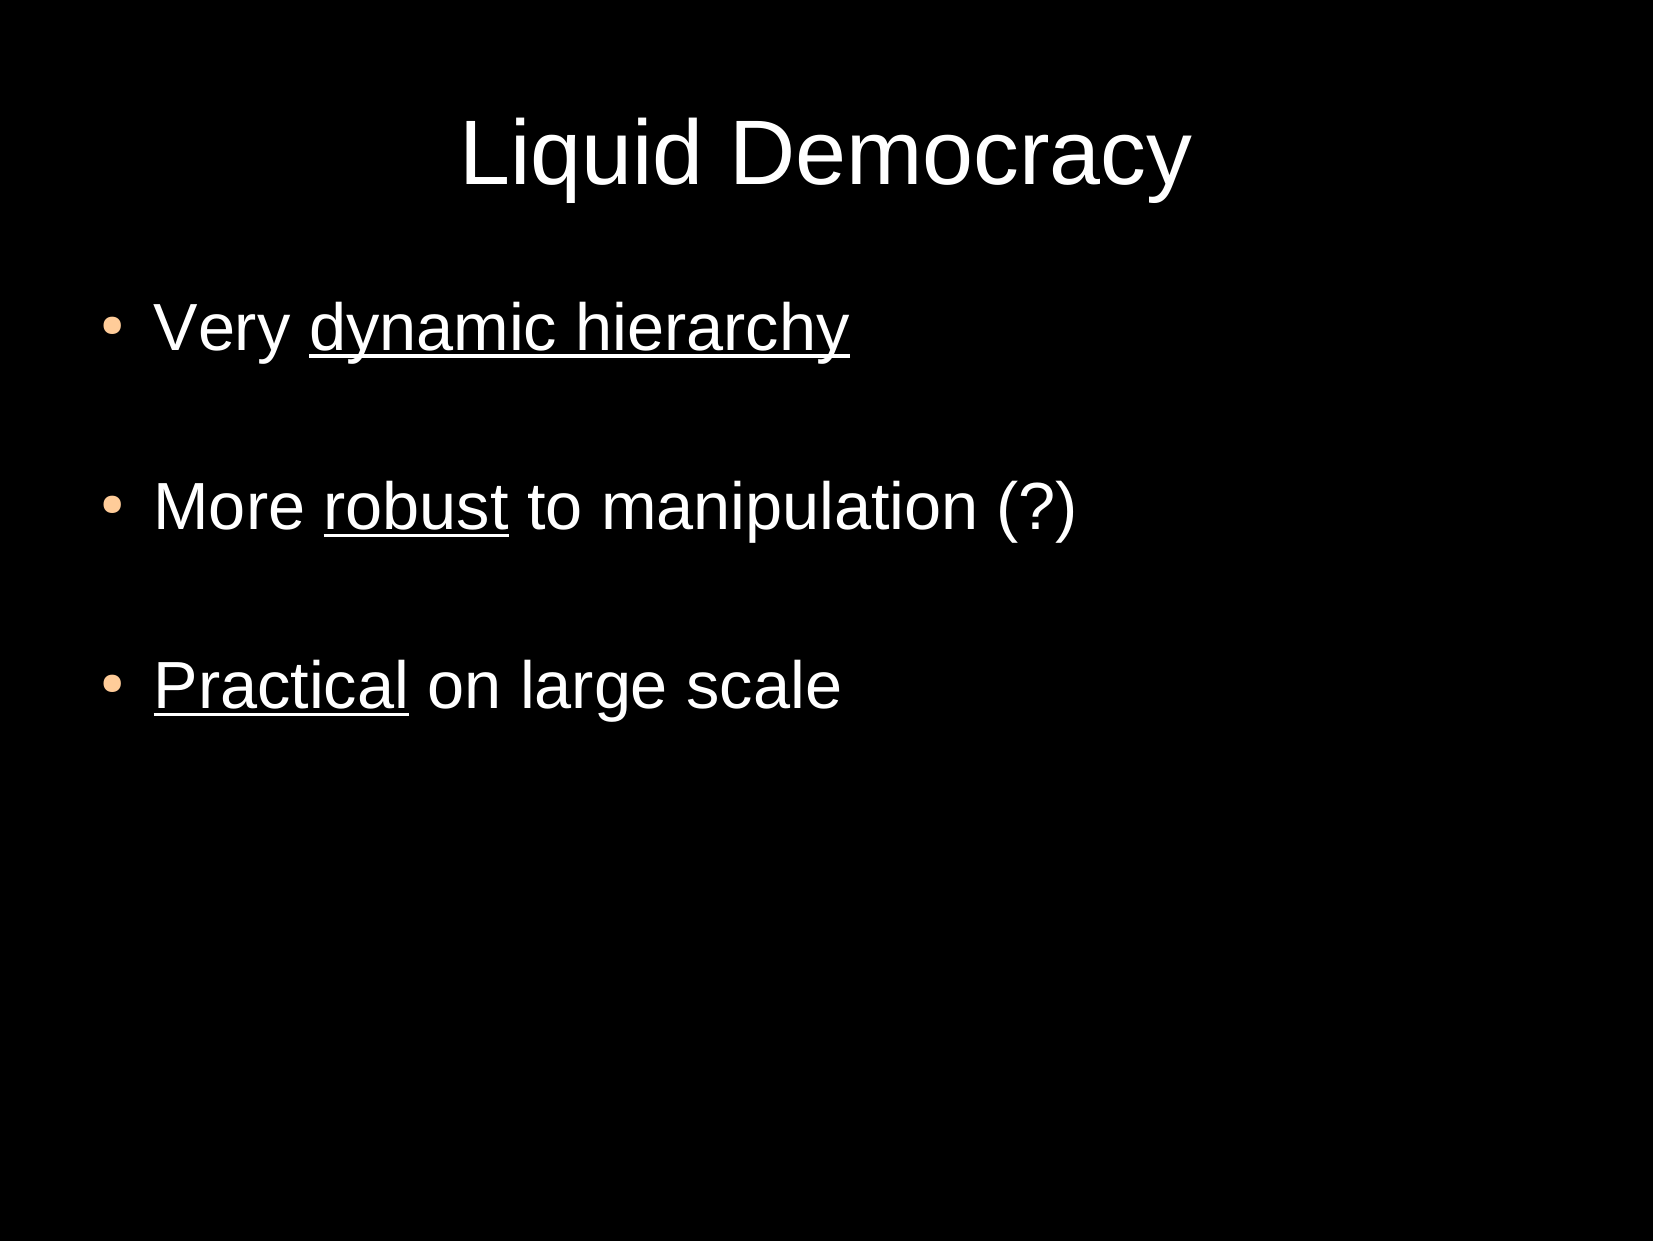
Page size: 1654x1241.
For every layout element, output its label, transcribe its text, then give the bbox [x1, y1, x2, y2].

list Very dynamic hierarchy More robust to manipulation (?) Practical on large scale [82, 290, 1571, 1095]
title Liquid Democracy [82, 56, 1571, 250]
